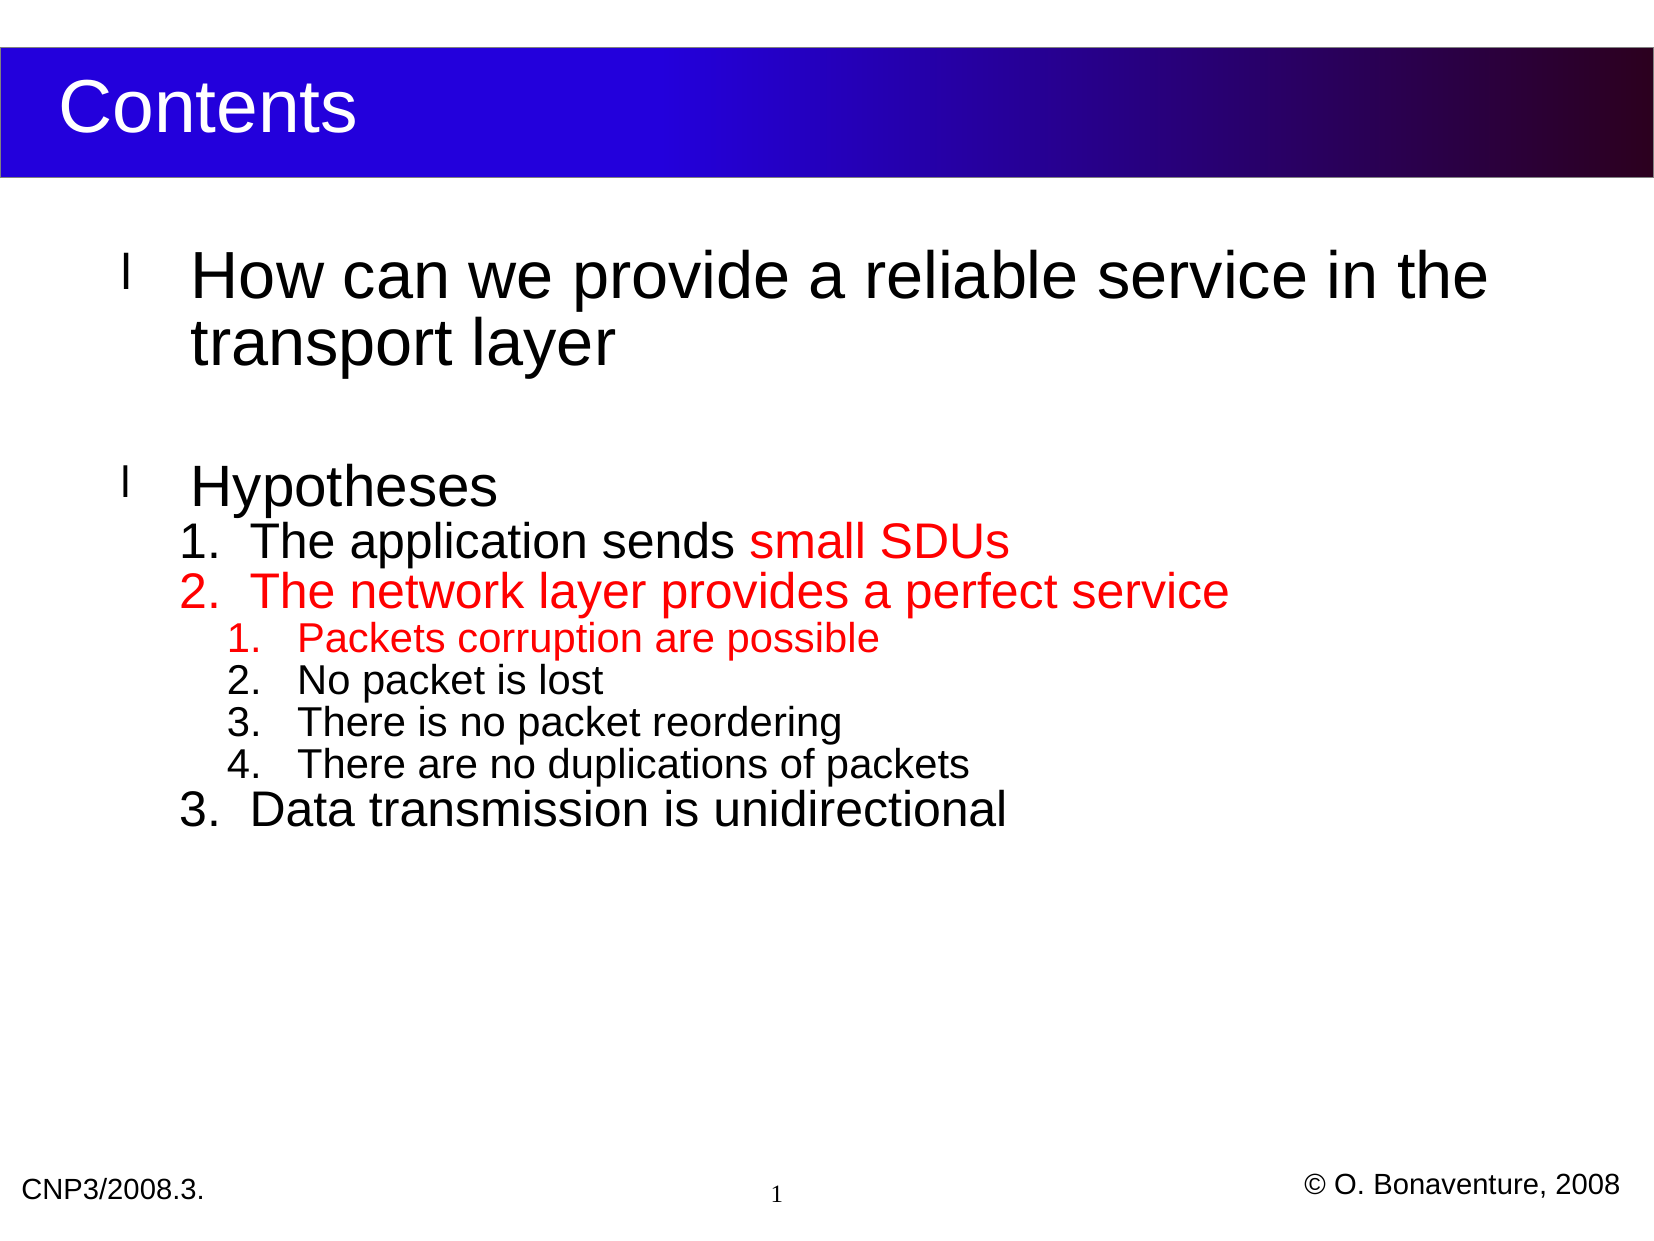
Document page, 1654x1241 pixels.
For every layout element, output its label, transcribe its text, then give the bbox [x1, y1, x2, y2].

text_box How can we provide a reliable service in the transport layer Hypotheses The application sends small SDUs The network layer provides a perfect service Packets corruption are possible No packet is lost There is no packet reordering There are no duplications of packets Data transmission is unidirectional [120, 244, 1533, 1196]
title Contents [10, 0, 1000, 219]
text_box CNP3/2008.3. [21, 1176, 274, 1212]
text_box © O. Bonaventure, 2008 [1304, 1170, 1622, 1201]
